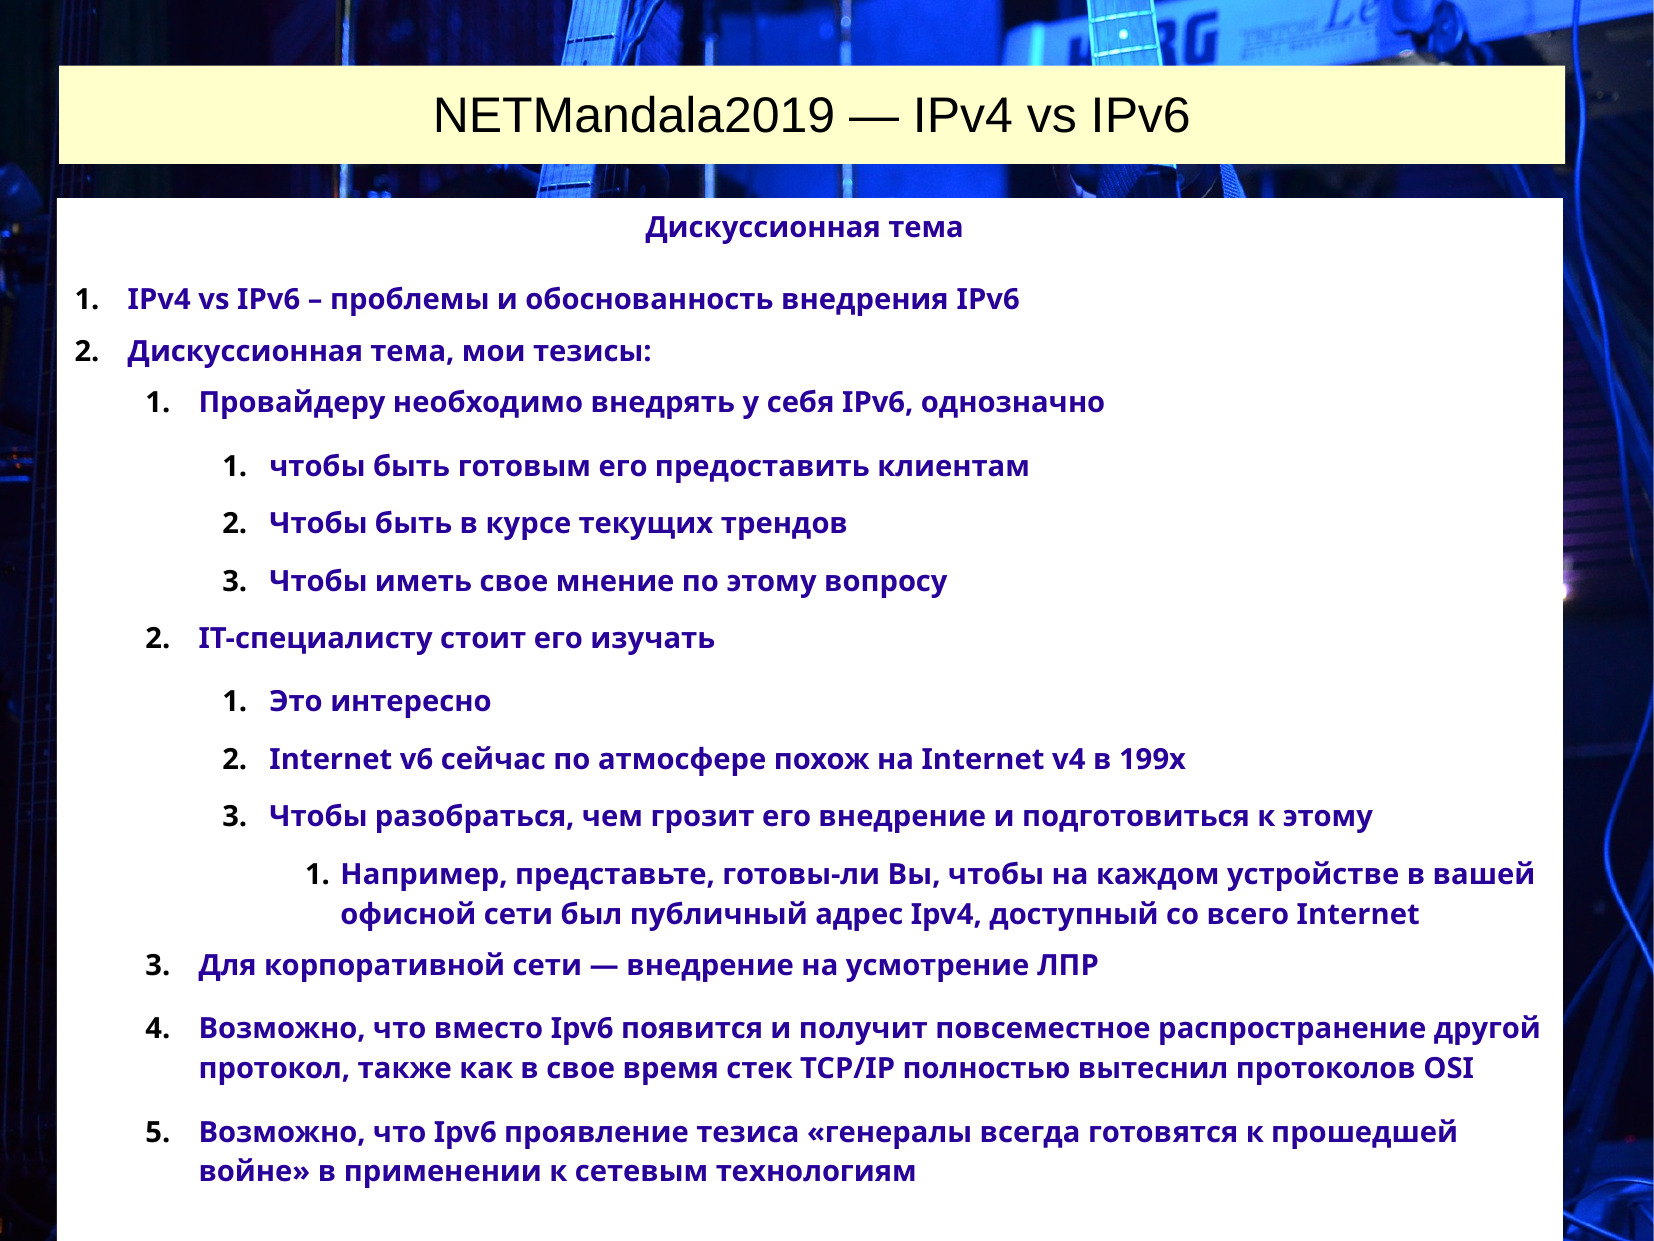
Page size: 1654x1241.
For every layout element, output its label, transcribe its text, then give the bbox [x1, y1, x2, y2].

picture [0, 0, 1654, 1241]
list Дискуссионная тема IPv4 vs IPv6 – проблемы и обоснованность внедрения IPv6 Дискуссионная тема, мои тезисы: Провайдеру необходимо внедрять у себя IPv6, однозначно чтобы быть готовым его предоставить клиентам Чтобы быть в курсе текущих трендов Чтобы иметь свое мнение по этому вопросу IT-специалисту стоит его изучать Это интересно Internet v6 сейчас по атмосфере похож на Internet v4 в 199x Чтобы разобраться, чем грозит его внедрение и подготовиться к этому Например, представьте, готовы-ли Вы, чтобы на каждом устройстве в вашей офисной сети был публичный адрес Ipv4, доступный со всего Internet Для корпоративной сети — внедрение на усмотрение ЛПР Возможно, что вместо Ipv6 появится и получит повсеместное распространение другой протокол, также как в свое время стек TCP/IP полностью вытеснил протоколов OSI Возможно, что Ipv6 проявление тезиса «генералы всегда готовятся к прошедшей войне» в применении к сетевым технологиям [56, 198, 1563, 1178]
title NETMandala2019 — IPv4 vs IPv6 [59, 65, 1566, 164]
